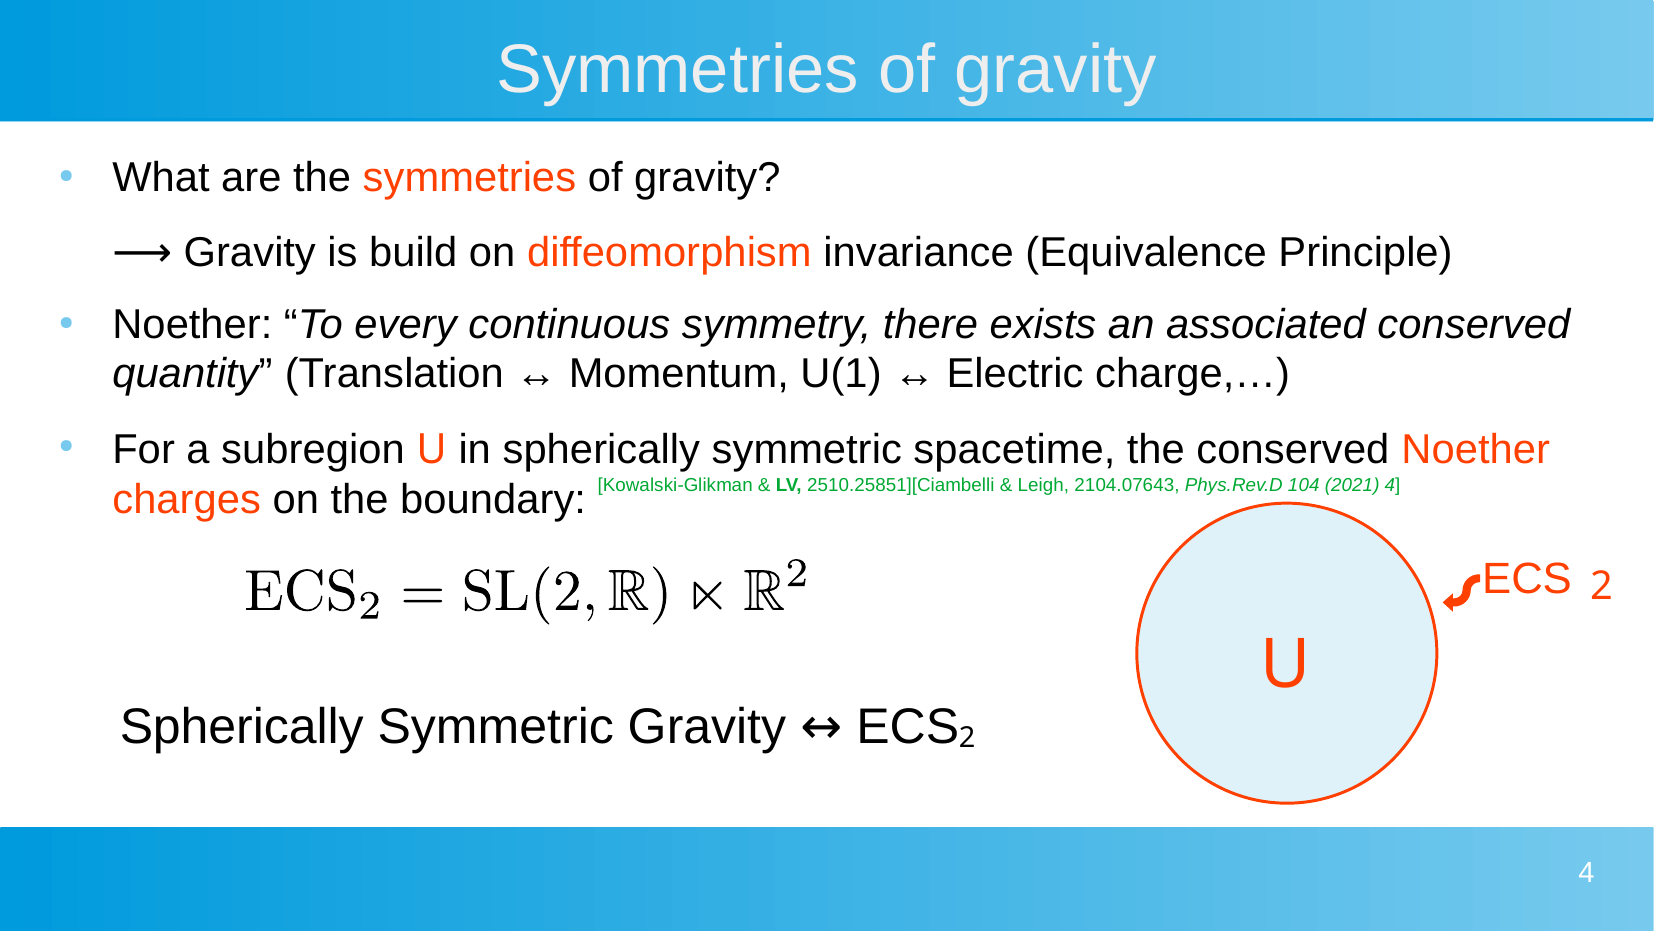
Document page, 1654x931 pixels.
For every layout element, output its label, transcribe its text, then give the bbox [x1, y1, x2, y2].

text_box [Kowalski-Glikman & LV, 2510.25851][Ciambelli & Leigh, 2104.07643, Phys.Rev.D 104 (2021) 4] [582, 467, 1501, 566]
text_box [1136, 566, 1437, 804]
picture [242, 556, 808, 627]
title Spherically Symmetric Gravity ↔ ECS2 [59, 685, 1051, 764]
title ECS 2 [1577, 457, 1648, 676]
title Symmetries of gravity [59, 29, 1595, 108]
text_box [1442, 574, 1481, 612]
list What are the symmetries of gravity? ⟶ Gravity is build on diffeomorphism invariance (Equivalence Principle) Noether: “To every continuous symmetry, there exists an associated conserved quantity” (Translation ↔ Momentum, U(1) ↔ Electric charge,…) For a subregion U in spherically symmetric spacetime, the conserved Noether charges on the boundary: [41, 153, 1577, 745]
title U [1249, 621, 1341, 701]
